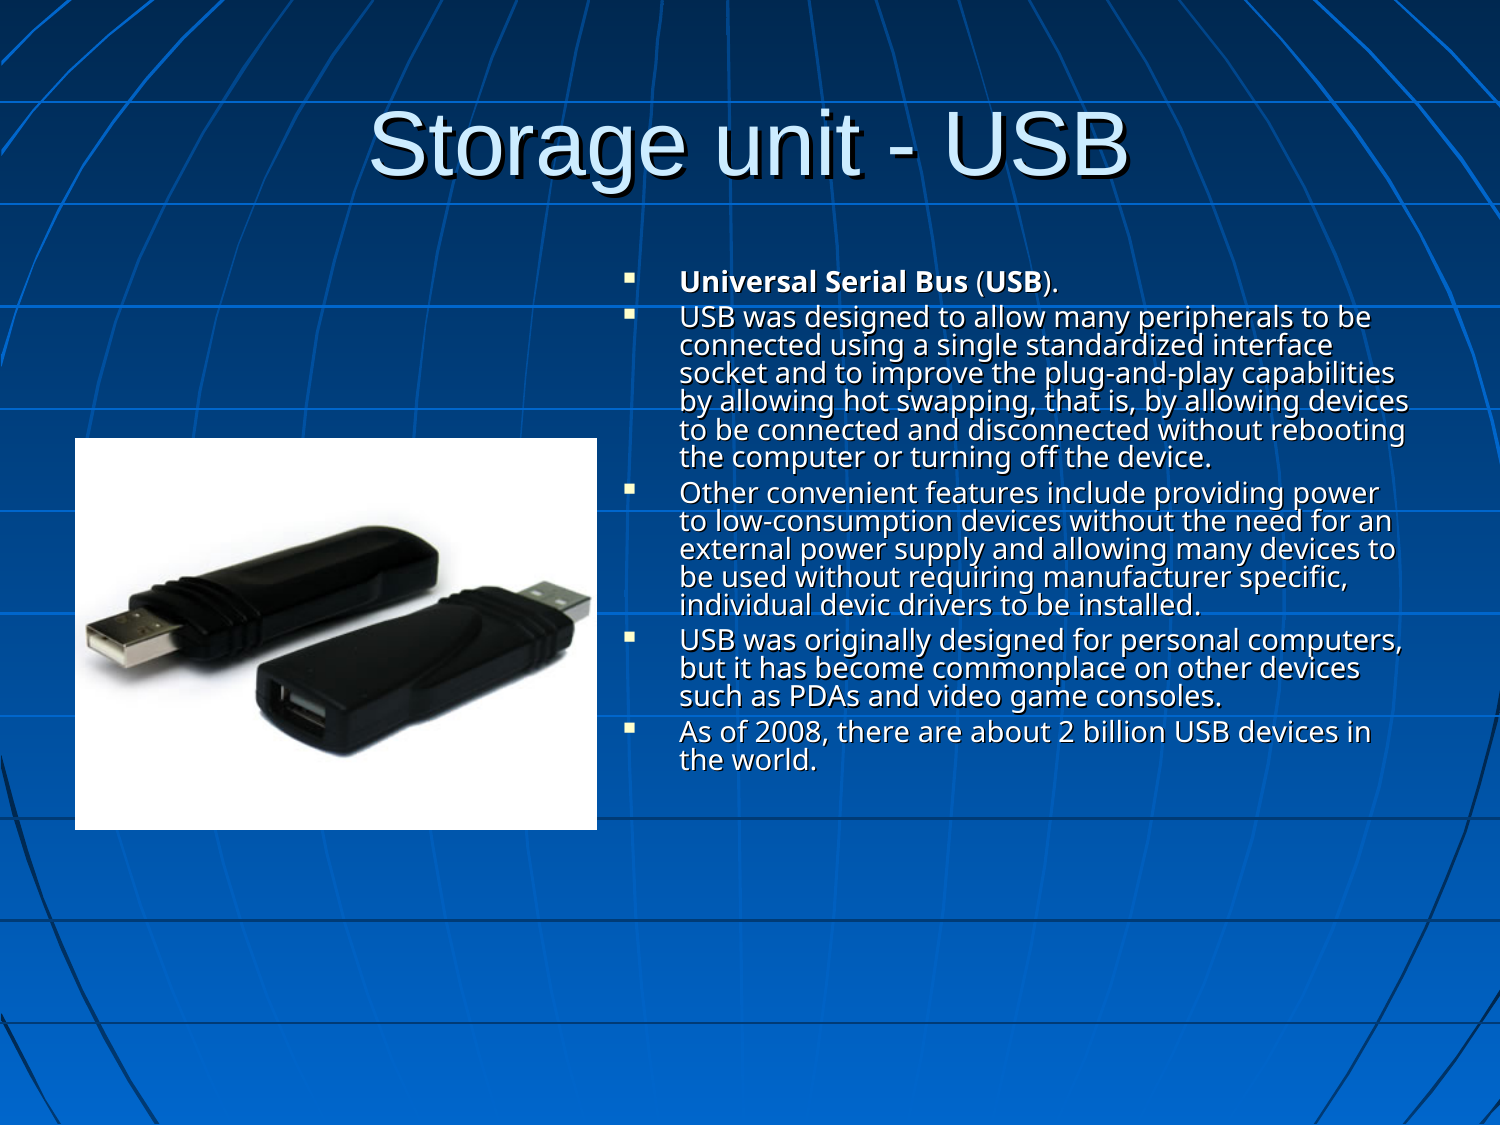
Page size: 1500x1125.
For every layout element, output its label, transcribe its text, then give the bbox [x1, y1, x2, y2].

title Storage unit - USB [75, 45, 1426, 233]
text_box [75, 438, 597, 830]
list Universal Serial Bus (USB). USB was designed to allow many peripherals to be connected using a single standardized interface socket and to improve the plug-and-play capabilities by allowing hot swapping, that is, by allowing devices to be connected and disconnected without rebooting the computer or turning off the device. Other convenient features include providing power to low-consumption devices without the need for an external power supply and allowing many devices to be used without requiring manufacturer specific, individual devic drivers to be installed. USB was originally designed for personal computers, but it has become commonplace on other devices such as PDAs and video game consoles. As of 2008, there are about 2 billion USB devices in the world. [608, 262, 1425, 1006]
